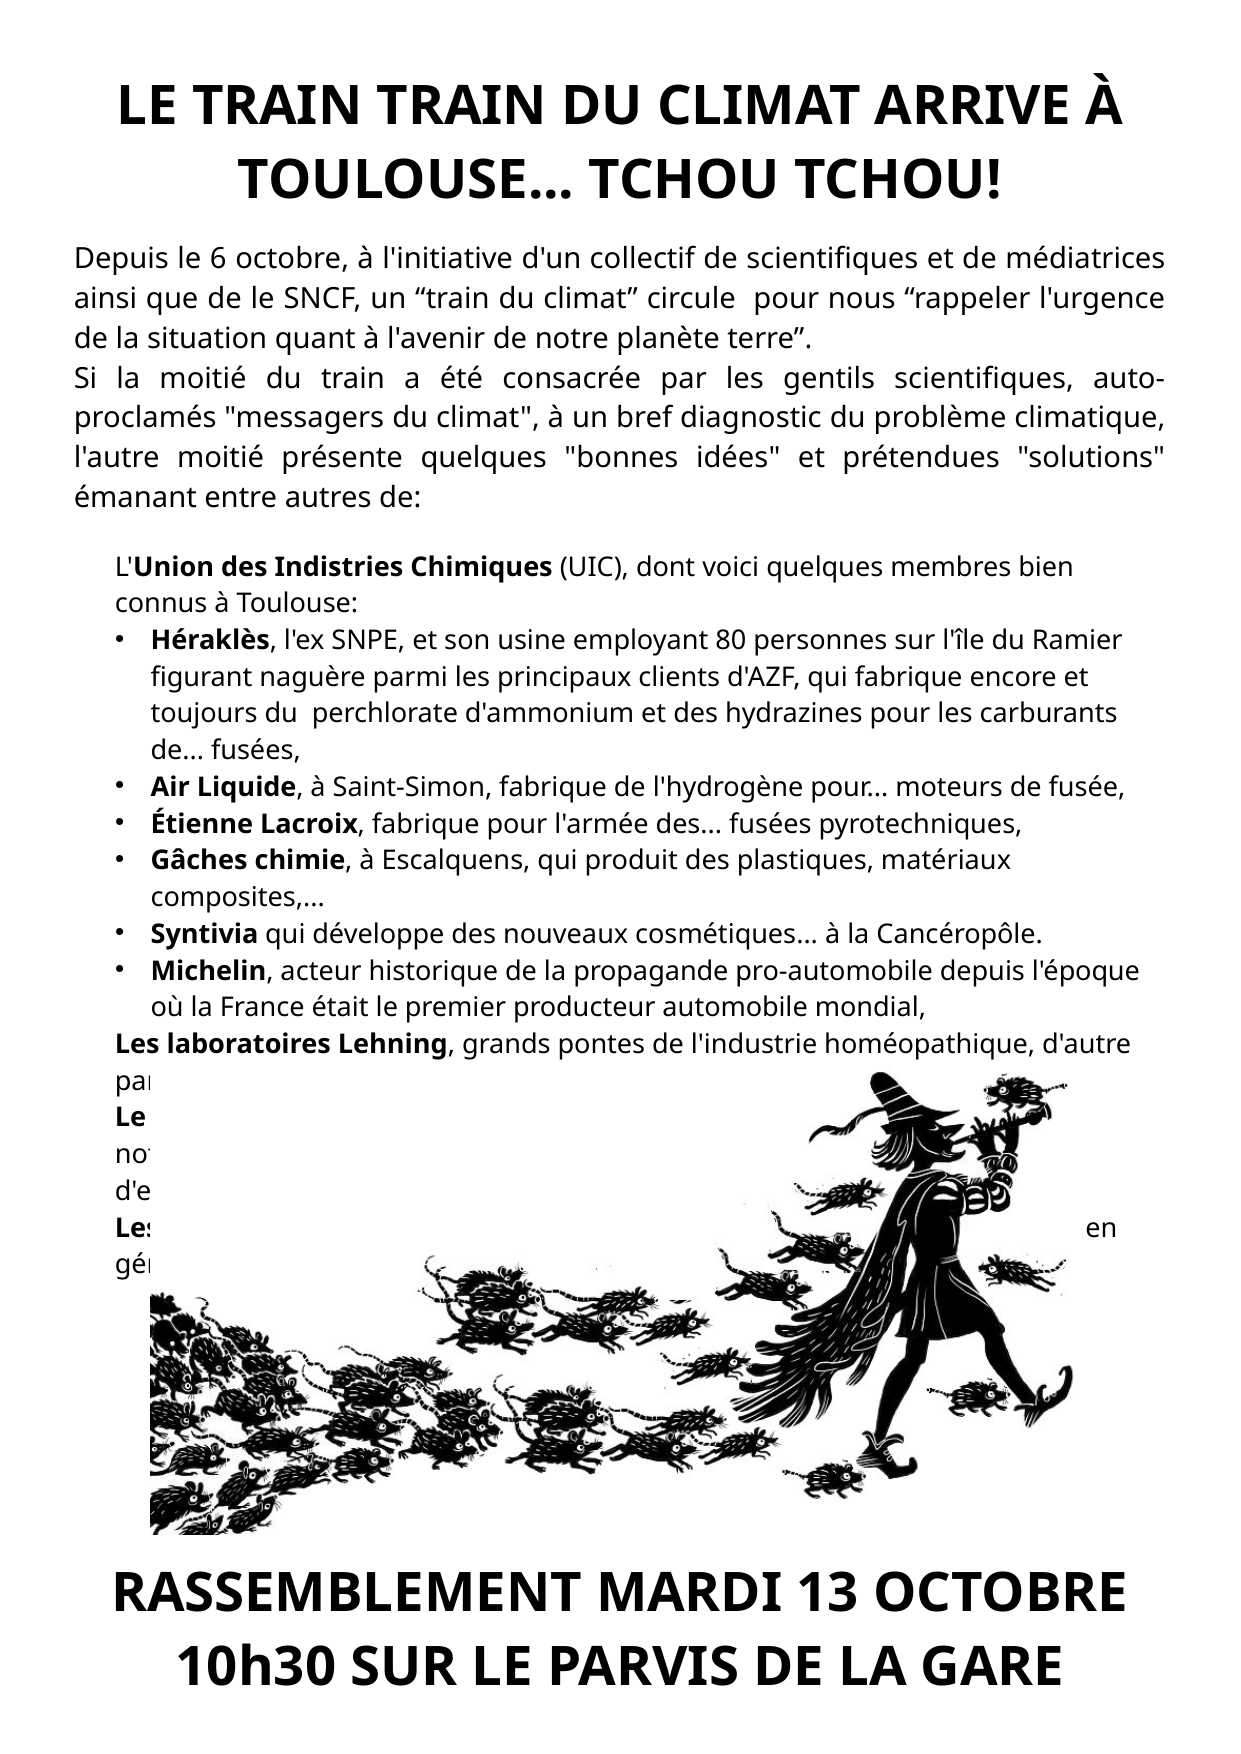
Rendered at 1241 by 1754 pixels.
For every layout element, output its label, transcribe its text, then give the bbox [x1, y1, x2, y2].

text_box Depuis le 6 octobre, à l'initiative d'un collectif de scientifiques et de médiatrices ainsi que de le SNCF, un “train du climat” circule pour nous “rappeler l'urgence de la situation quant à l'avenir de notre planète terre”. Si la moitié du train a été consacrée par les gentils scientifiques, auto-proclamés "messagers du climat", à un bref diagnostic du problème climatique, l'autre moitié présente quelques "bonnes idées" et prétendues "solutions" émanant entre autres de: L'Union des Indistries Chimiques (UIC), dont voici quelques membres bien connus à Toulouse: Héraklès, l'ex SNPE, et son usine employant 80 personnes sur l'île du Ramier figurant naguère parmi les principaux clients d'AZF, qui fabrique encore et toujours du perchlorate d'ammonium et des hydrazines pour les carburants de... fusées, Air Liquide, à Saint-Simon, fabrique de l'hydrogène pour... moteurs de fusée, Étienne Lacroix, fabrique pour l'armée des... fusées pyrotechniques, Gâches chimie, à Escalquens, qui produit des plastiques, matériaux composites,... Syntivia qui développe des nouveaux cosmétiques... à la Cancéropôle. Michelin, acteur historique de la propagande pro-automobile depuis l'époque où la France était le premier producteur automobile mondial, Les laboratoires Lehning, grands pontes de l'industrie homéopathique, d'autre part décriée par les scientifiques: encore un bel exemple de cohérence, Le groupe Armonia, qui fournit du personnel d'accueil au sourire forcé, notamment dans... les aéroports, ayant 10 filiales allant de la conciergerie d'entreprise, au service de sécurité à la livraison... Les assurances AXA, dont on comprend bien l'intérêt pour les catastrophes en général! [59, 230, 1182, 1392]
text_box RASSEMBLEMENT MARDI 13 OCTOBRE 10h30 SUR LE PARVIS DE LA GARE [59, 1545, 1182, 1695]
text_box LE TRAIN TRAIN DU CLIMAT ARRIVE À TOULOUSE... TCHOU TCHOU! [59, 59, 1182, 208]
picture [150, 1065, 1084, 1536]
